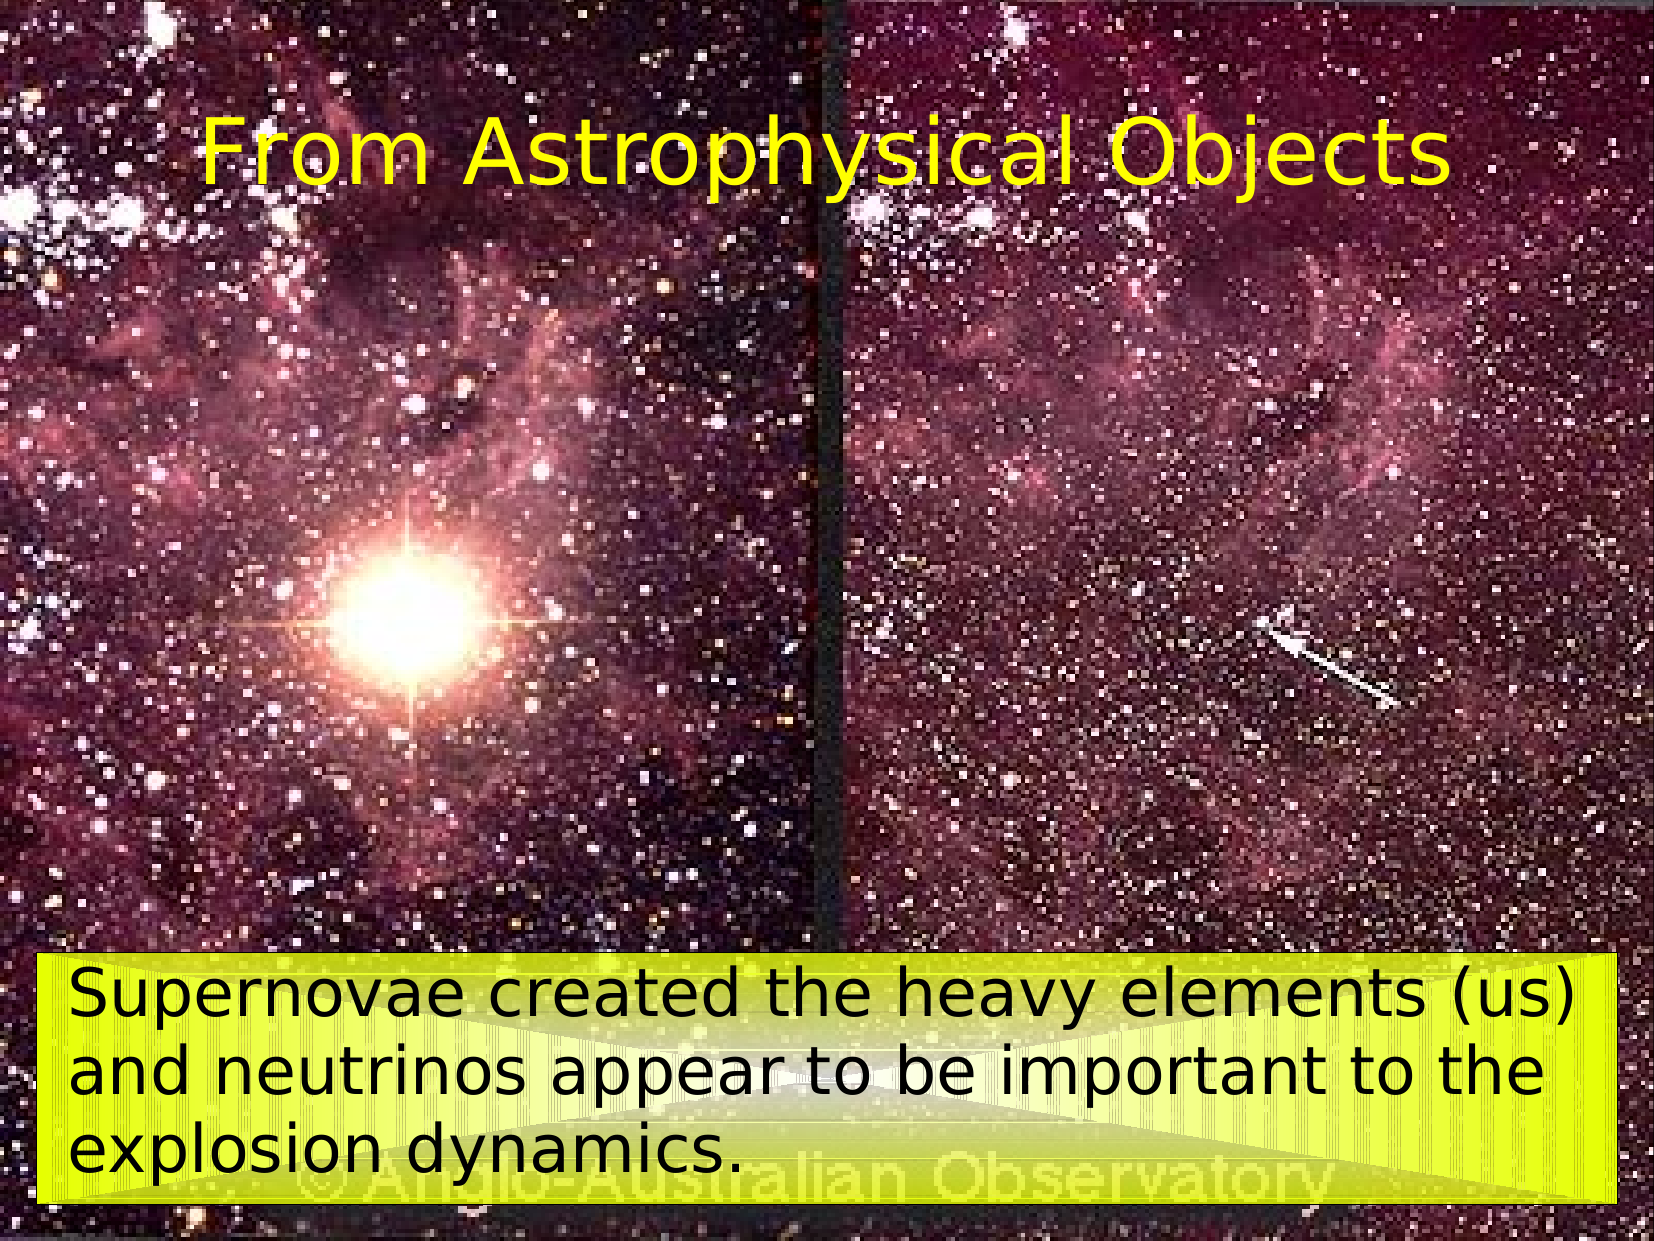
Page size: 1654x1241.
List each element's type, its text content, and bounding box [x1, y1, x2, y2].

picture [0, 0, 1654, 1241]
text_box Supernovae created the heavy elements (us) and neutrinos appear to be important to the explosion dynamics. [52, 947, 1617, 1196]
text_box [36, 952, 1618, 1205]
title From Astrophysical Objects [82, 49, 1571, 257]
